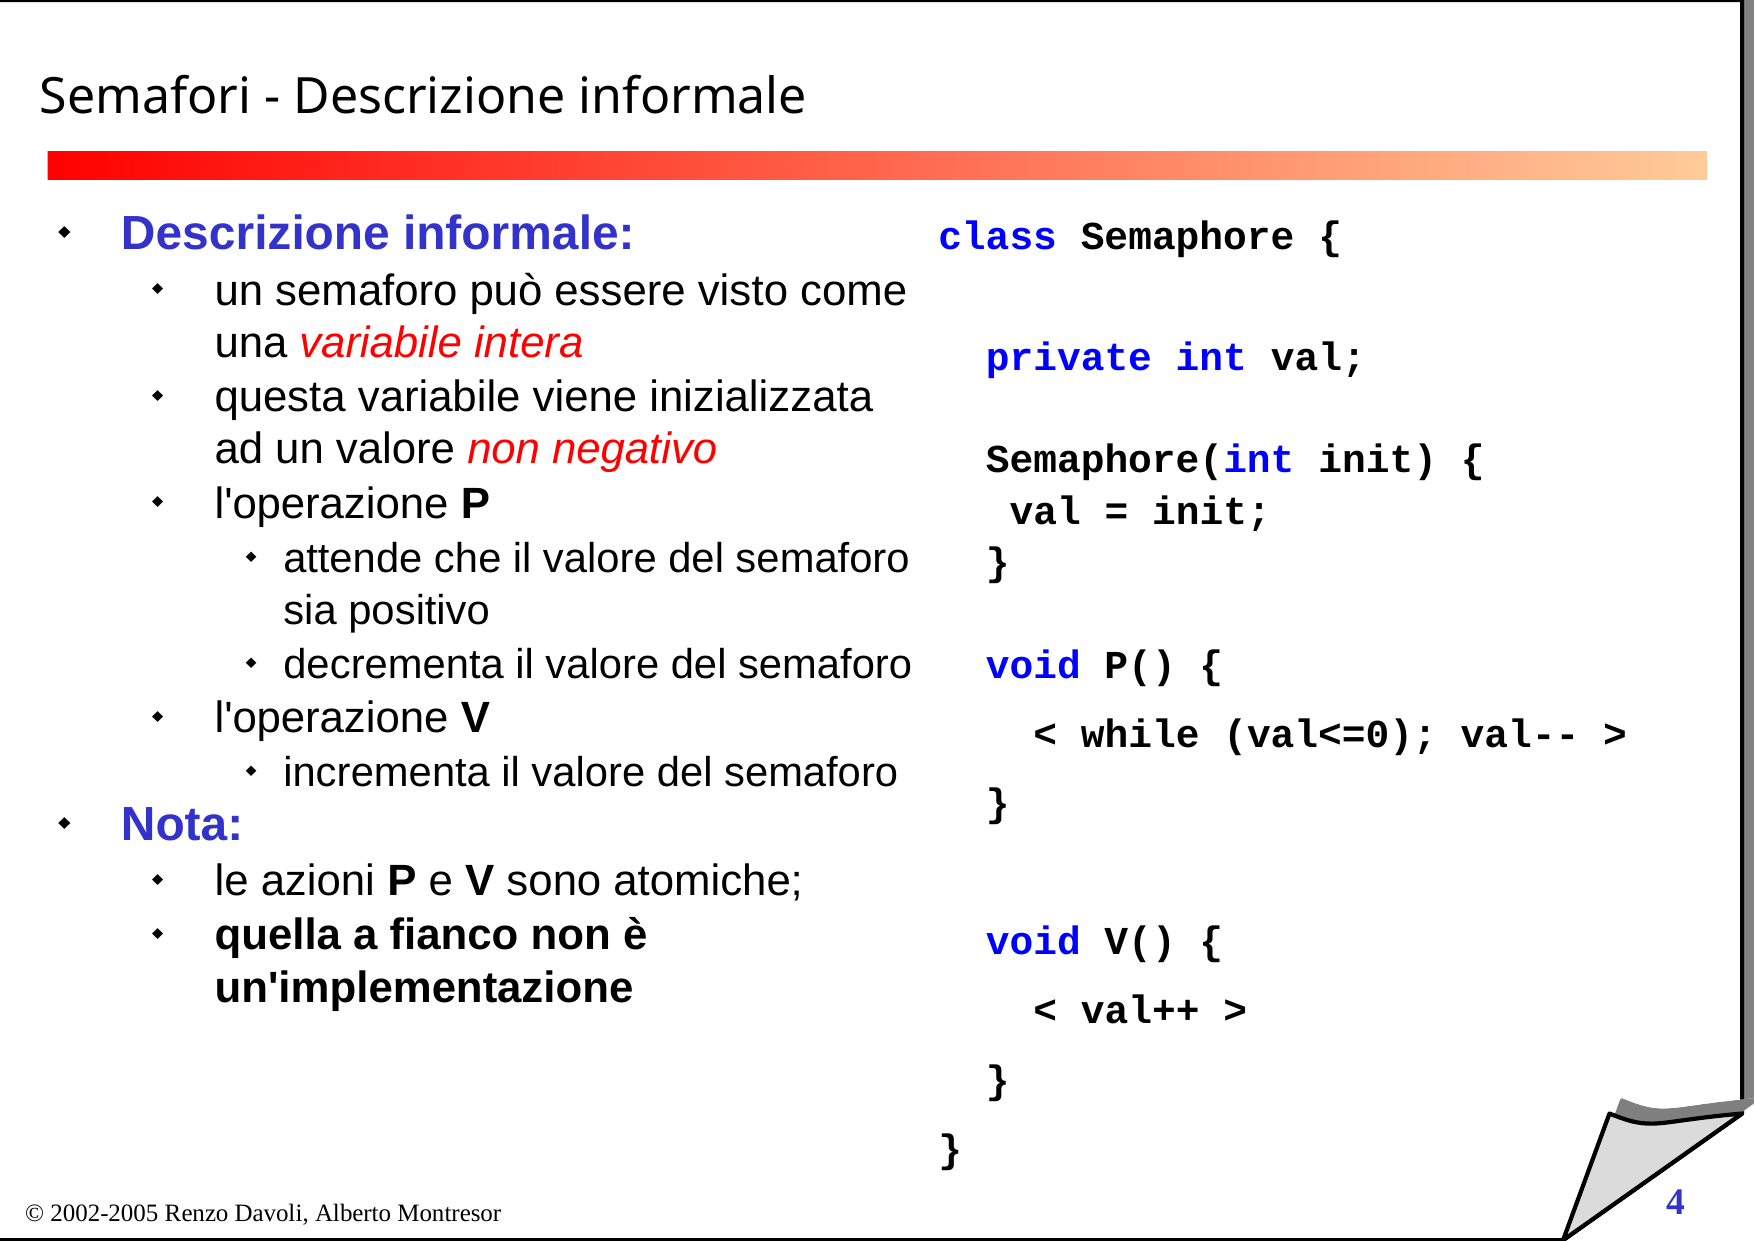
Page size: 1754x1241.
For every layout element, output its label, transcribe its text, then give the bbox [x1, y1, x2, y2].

title Semafori - Descrizione informale [39, 49, 1713, 144]
list class Semaphore { private int val; Semaphore(int init) { val = init; } void P() { < while (val<=0); val-- > } void V() { < val++ > } } [938, 206, 1738, 1241]
list Descrizione informale: un semaforo può essere visto come una variabile intera questa variabile viene inizializzata ad un valore non negativo l'operazione P attende che il valore del semaforo sia positivo decrementa il valore del semaforo l'operazione V incrementa il valore del semaforo Nota: le azioni P e V sono atomiche; quella a fianco non è un'implementazione [58, 206, 938, 1226]
